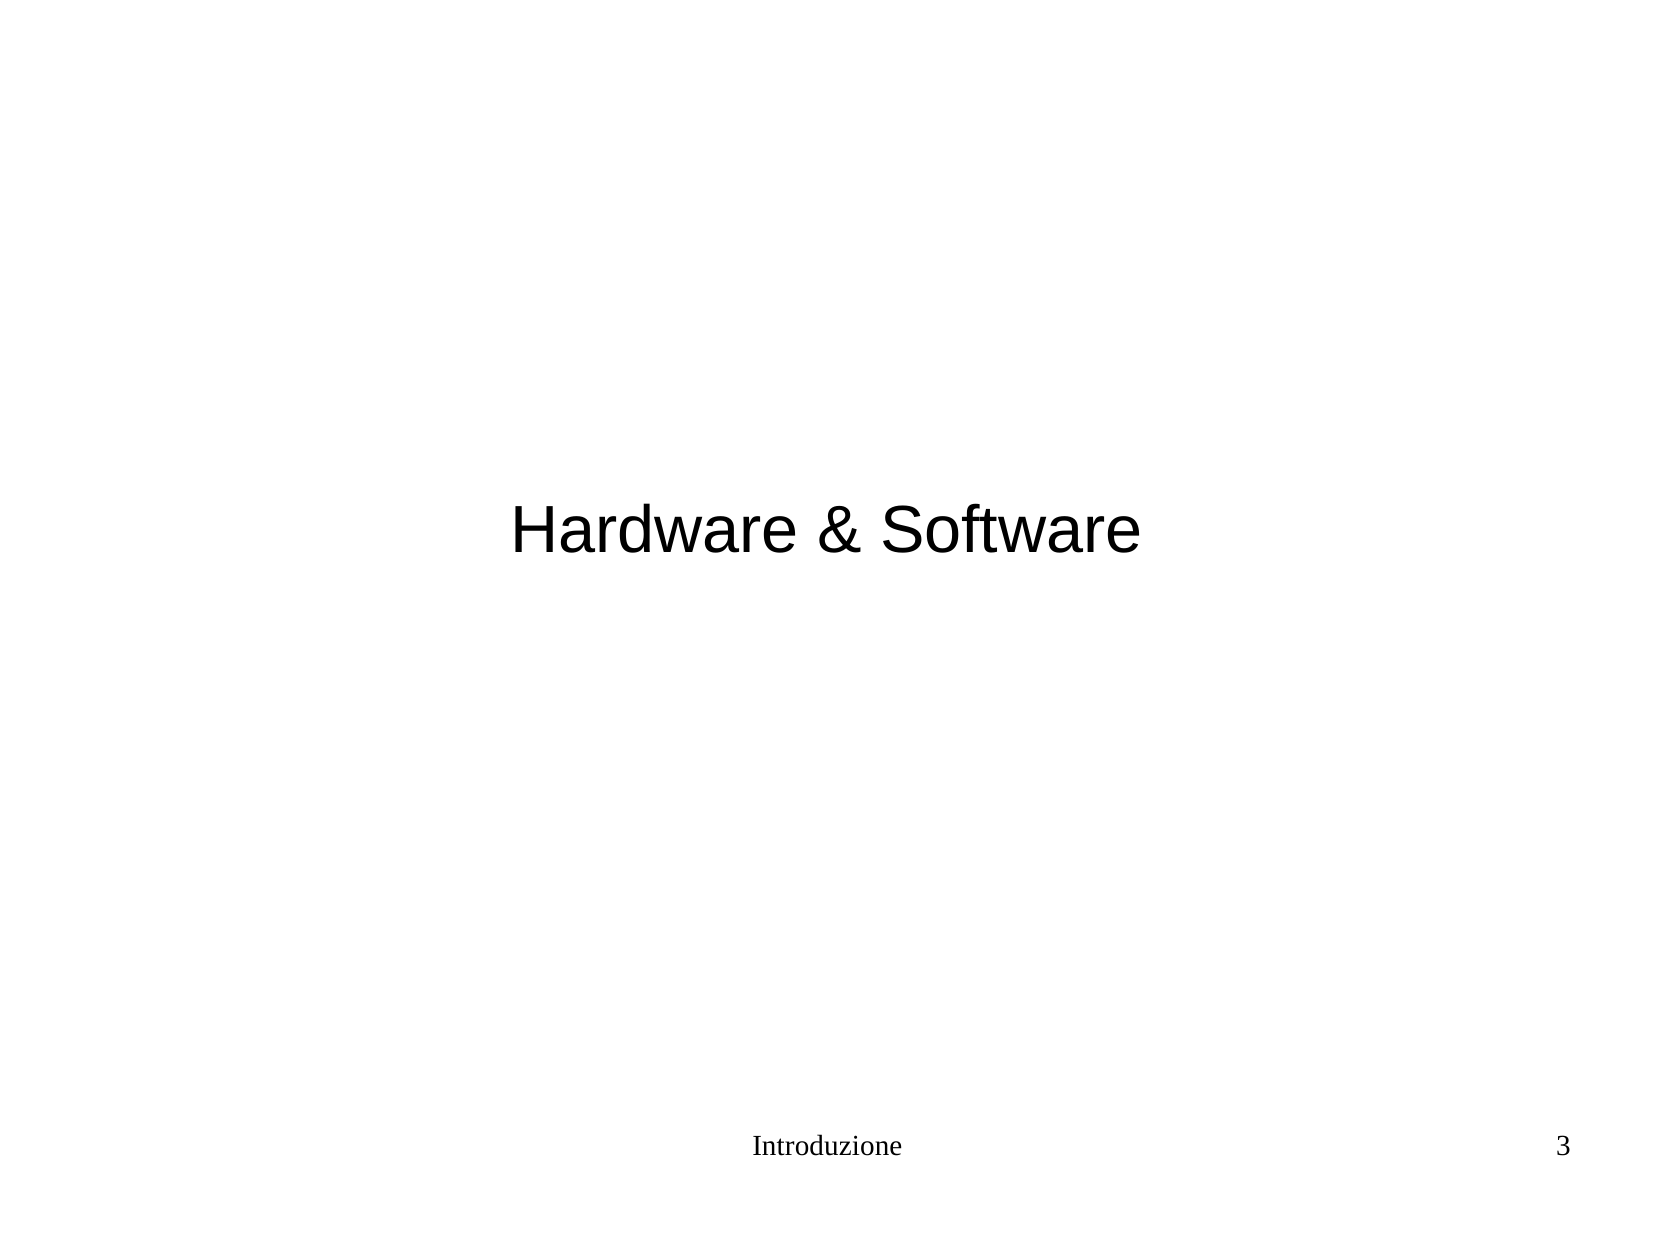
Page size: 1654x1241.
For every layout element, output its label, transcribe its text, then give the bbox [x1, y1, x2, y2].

subtitle Hardware & Software [82, 49, 1571, 1109]
